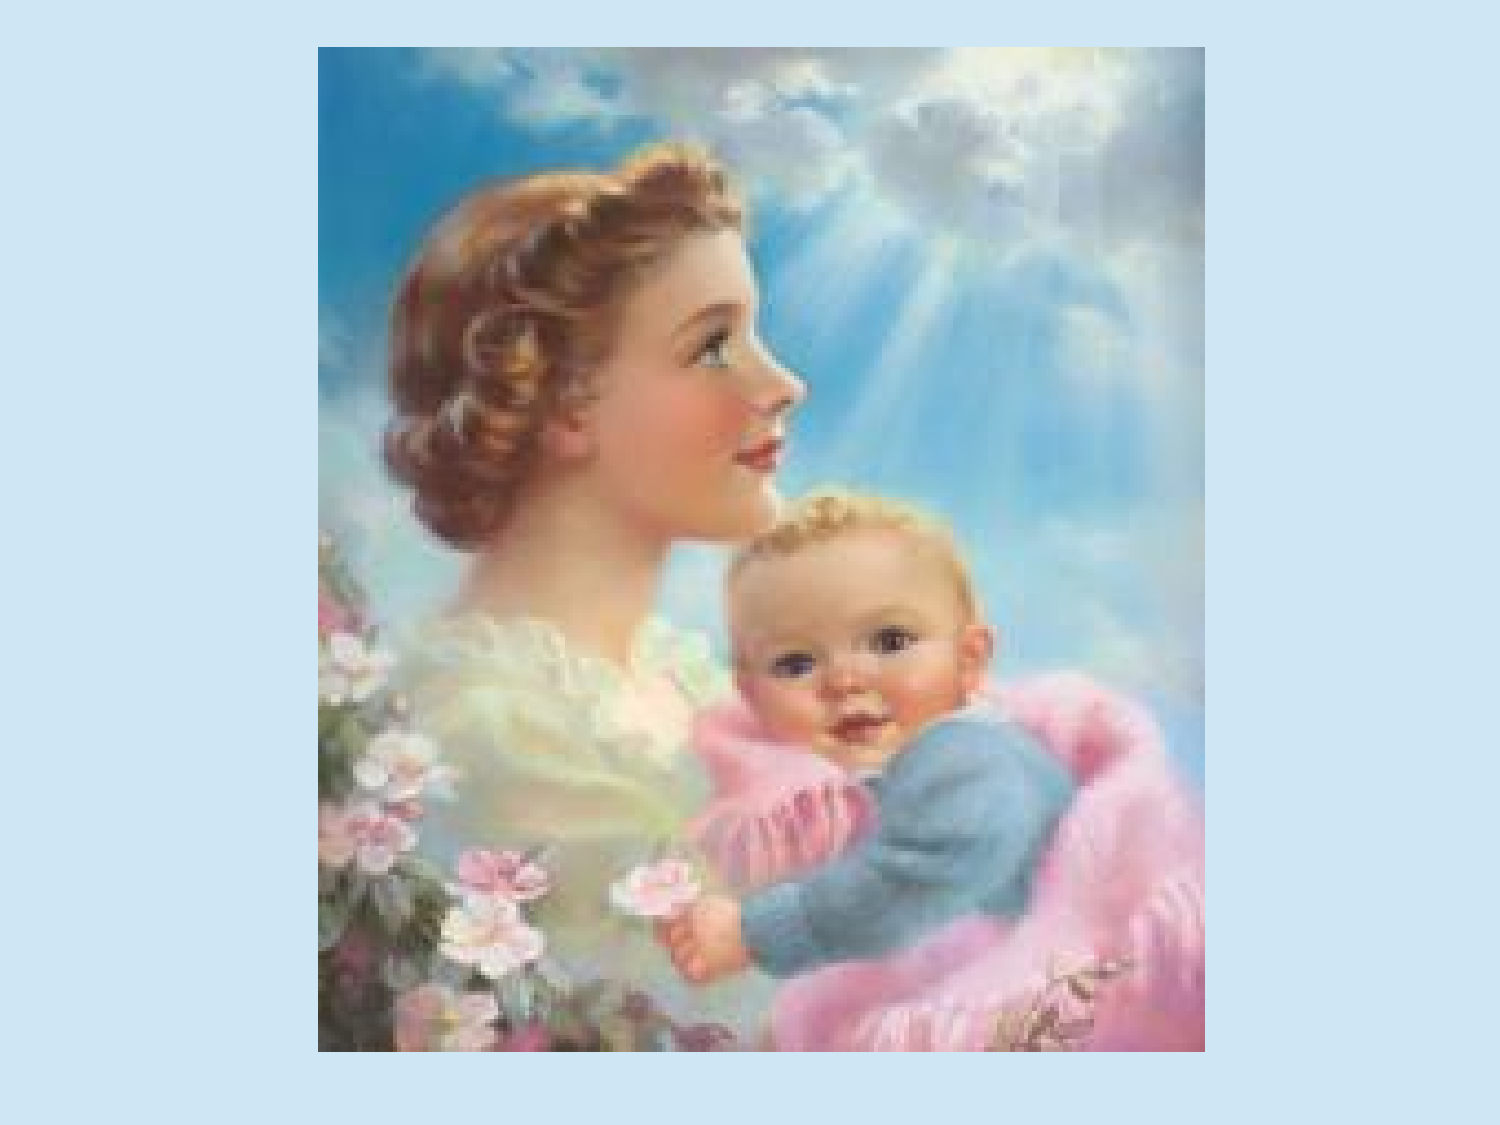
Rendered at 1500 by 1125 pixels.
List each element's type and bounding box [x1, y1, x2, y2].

title [75, 45, 1425, 233]
picture [318, 47, 1205, 1052]
